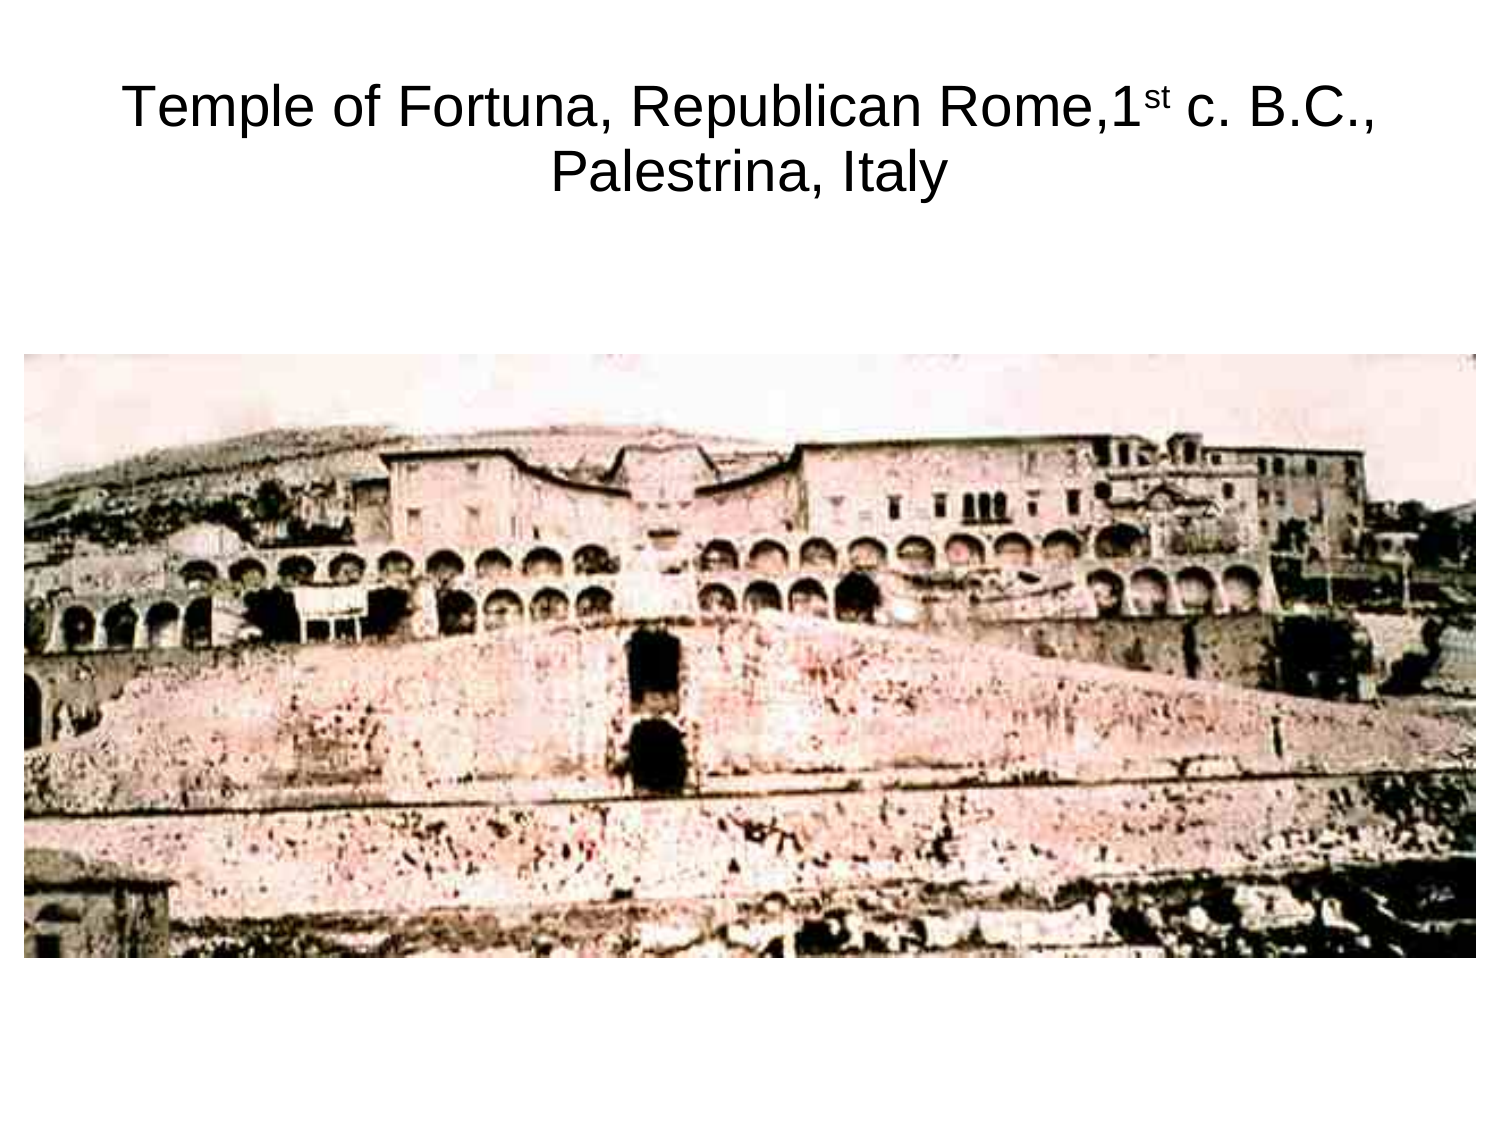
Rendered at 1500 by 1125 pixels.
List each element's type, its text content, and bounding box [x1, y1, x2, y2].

picture [24, 354, 1476, 958]
title Temple of Fortuna, Republican Rome,1st c. B.C., Palestrina, Italy [0, 45, 1500, 233]
